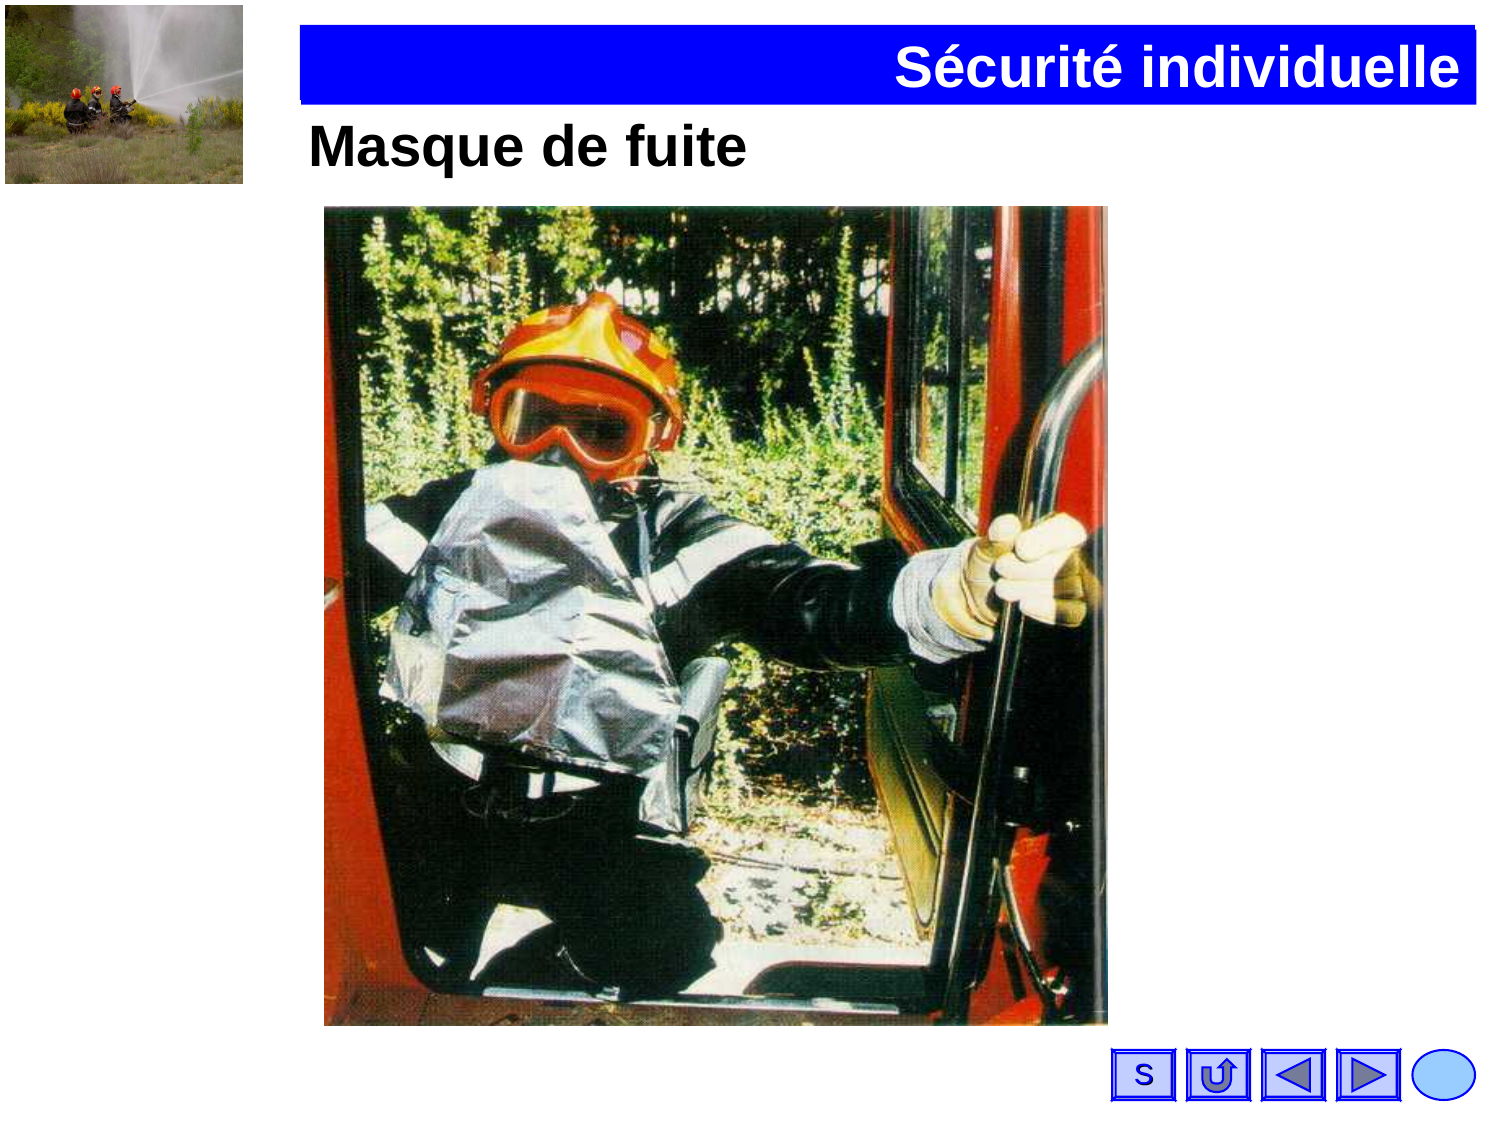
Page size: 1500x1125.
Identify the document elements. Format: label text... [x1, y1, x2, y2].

picture [324, 206, 1108, 1026]
text_box [1412, 1049, 1476, 1101]
text_box Masque de fuite [242, 106, 815, 188]
text_box Sécurité individuelle [301, 29, 1477, 105]
picture [5, 5, 243, 184]
